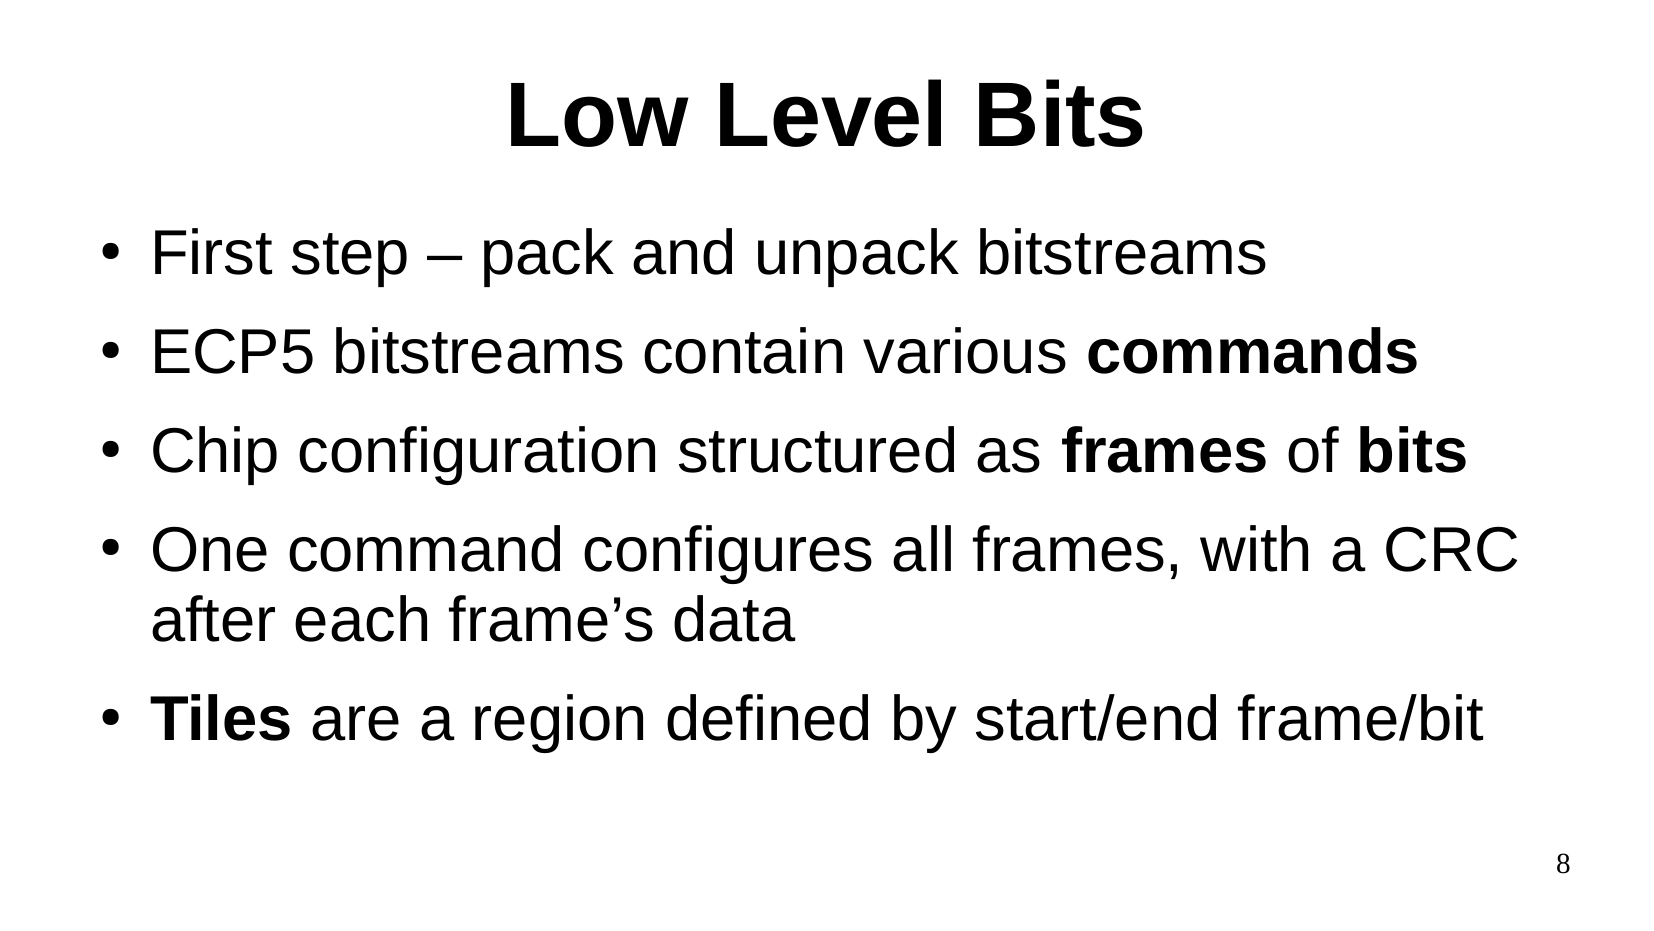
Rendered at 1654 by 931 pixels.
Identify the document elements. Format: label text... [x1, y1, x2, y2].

title Low Level Bits [82, 37, 1571, 193]
list First step – pack and unpack bitstreams ECP5 bitstreams contain various commands Chip configuration structured as frames of bits One command configures all frames, with a CRC after each frame’s data Tiles are a region defined by start/end frame/bit [82, 217, 1571, 758]
